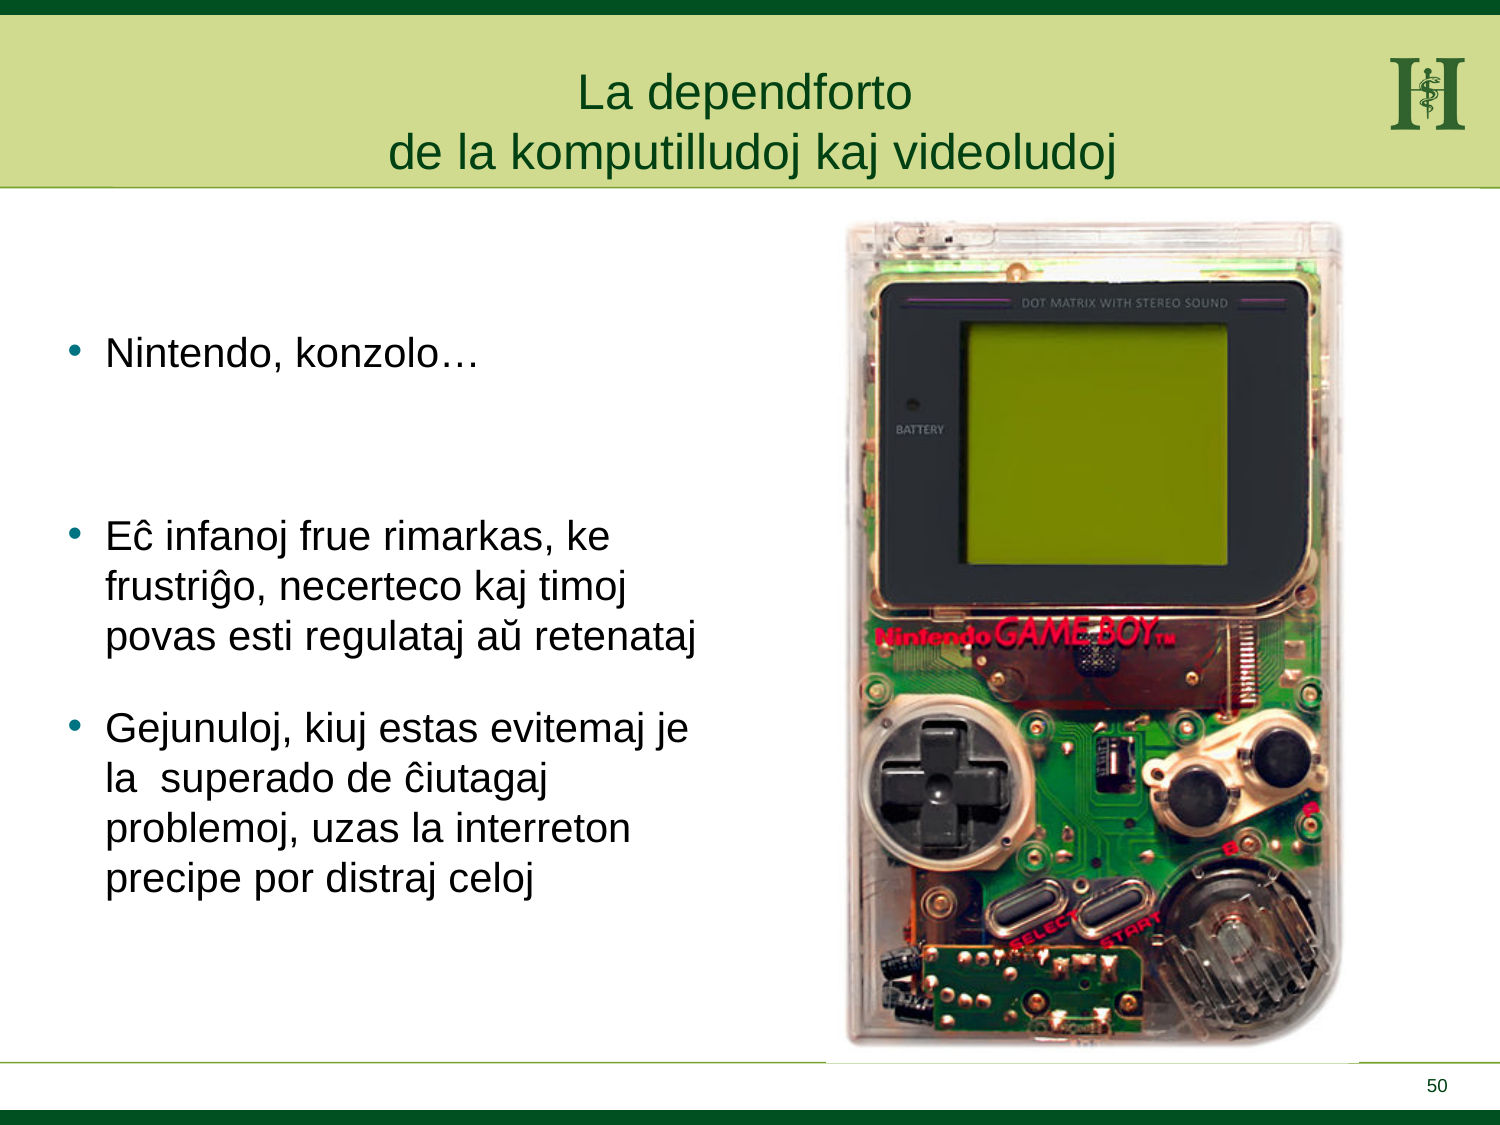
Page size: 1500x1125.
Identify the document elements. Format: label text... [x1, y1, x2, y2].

title La dependforto de la komputilludoj kaj videoludoj [59, 29, 1447, 188]
picture [0, 15, 1500, 186]
text_box Nintendo, konzolo… Eĉ infanoj frue rimarkas, ke frustriĝo, necerteco kaj timoj povas esti regulataj aŭ retenataj Gejunuloj, kiuj estas evitemaj je la superado de ĉiutagaj problemoj, uzas la interreton precipe por distraj celoj [52, 226, 738, 1059]
list [59, 294, 737, 1125]
picture [826, 206, 1359, 1063]
